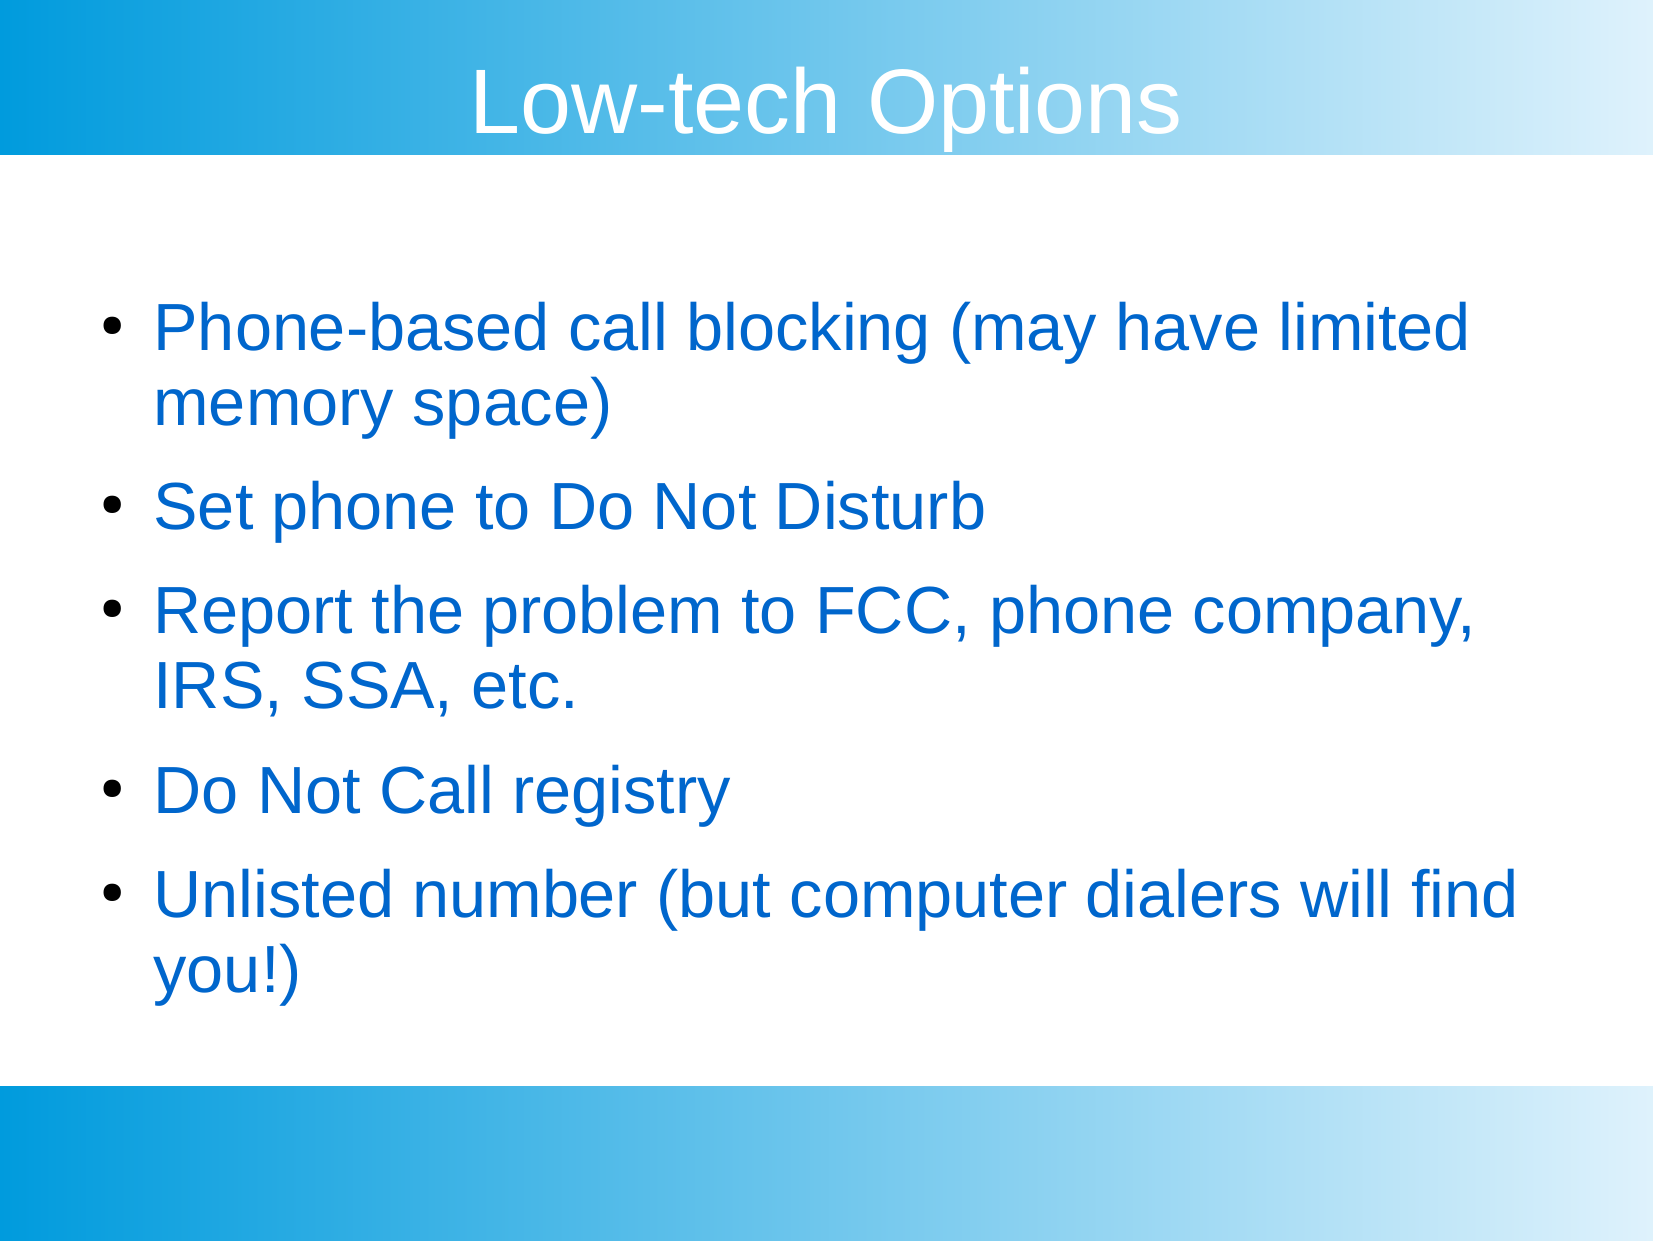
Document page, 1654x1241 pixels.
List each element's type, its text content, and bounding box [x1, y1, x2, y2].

list Phone-based call blocking (may have limited memory space) Set phone to Do Not Disturb Report the problem to FCC, phone company, IRS, SSA, etc. Do Not Call registry Unlisted number (but computer dialers will find you!) [82, 290, 1571, 1010]
title Low-tech Options [82, 49, 1571, 155]
